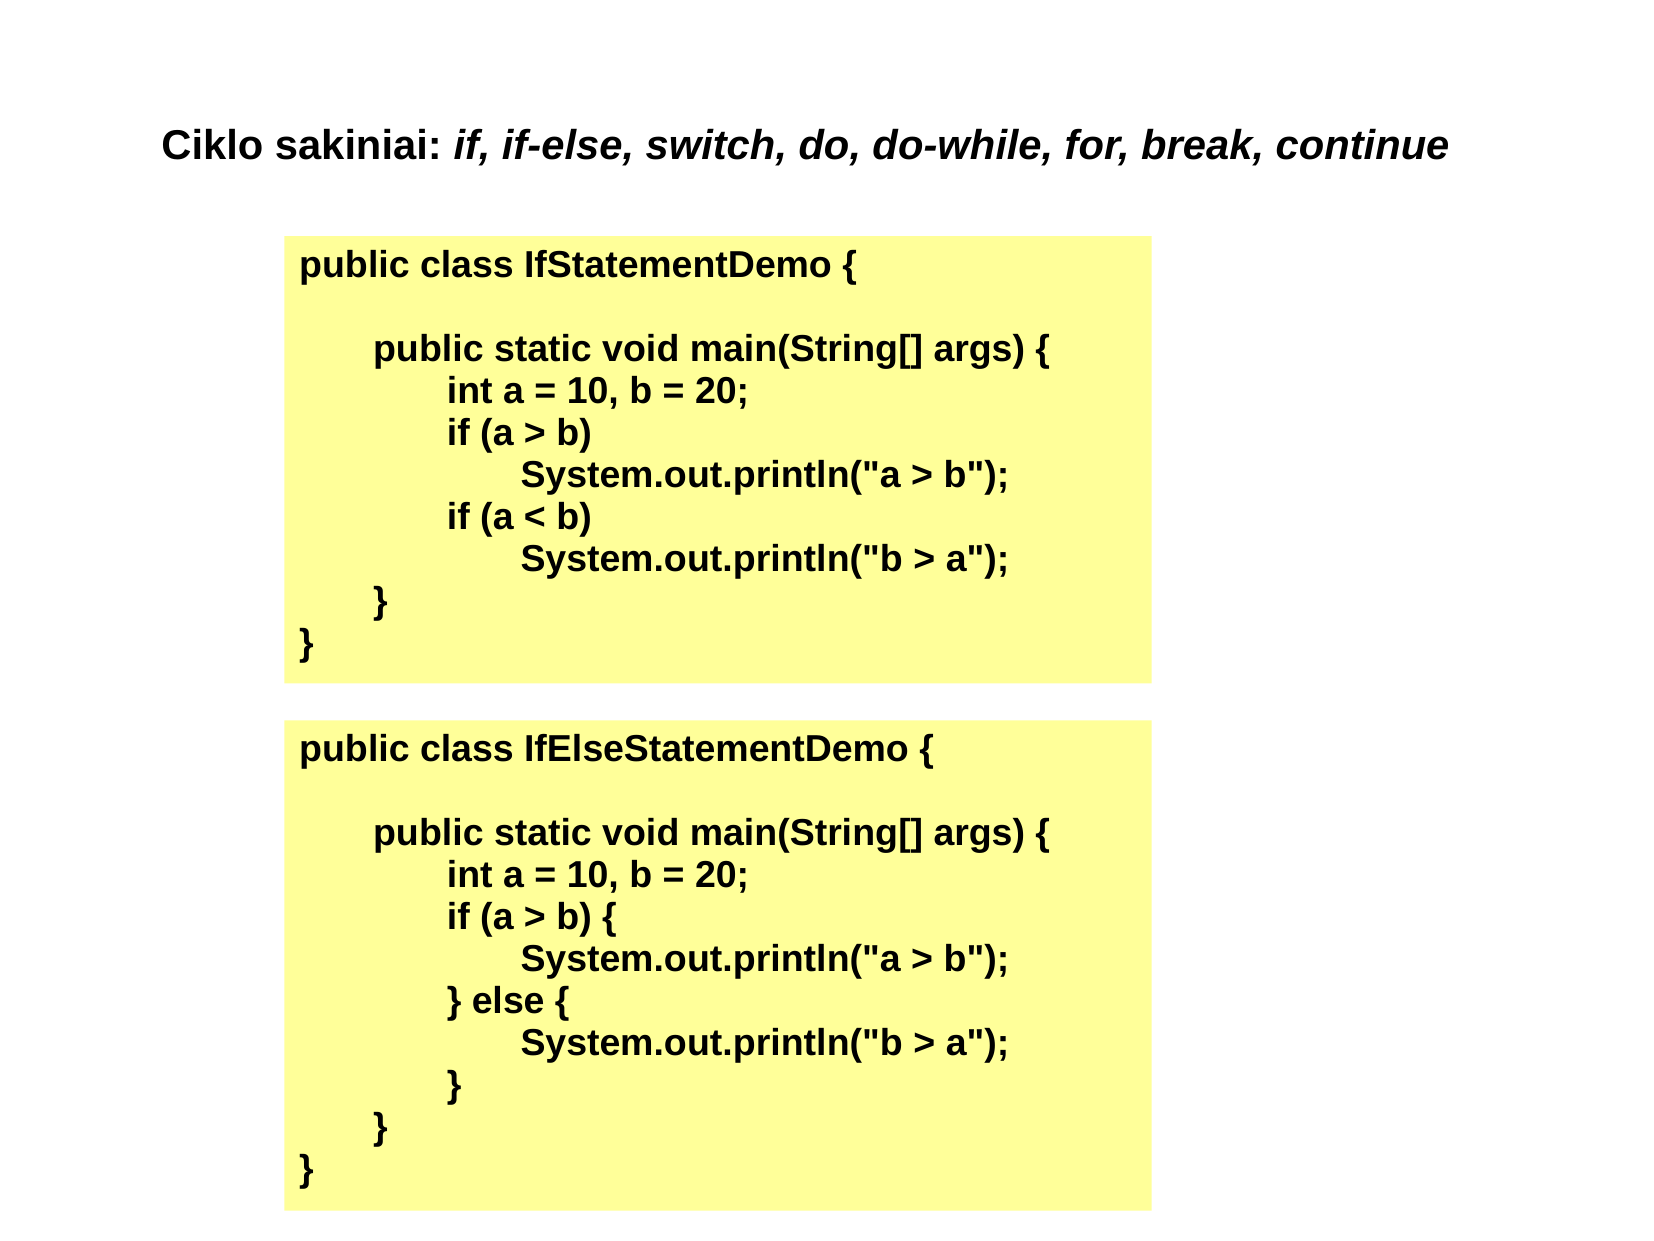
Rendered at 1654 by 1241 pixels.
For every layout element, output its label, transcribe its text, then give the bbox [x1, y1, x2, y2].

text_box public class IfElseStatementDemo { public static void main(String[] args) { int a = 10, b = 20; if (a > b) { System.out.println("a > b"); } else { System.out.println("b > a"); } } } [284, 720, 1152, 1211]
text_box public class IfStatementDemo { public static void main(String[] args) { int a = 10, b = 20; if (a > b) System.out.println("a > b"); if (a < b) System.out.println("b > a"); } } [284, 236, 1152, 684]
text_box Ciklo sakiniai: if, if-else, switch, do, do-while, for, break, continue [146, 114, 1465, 178]
